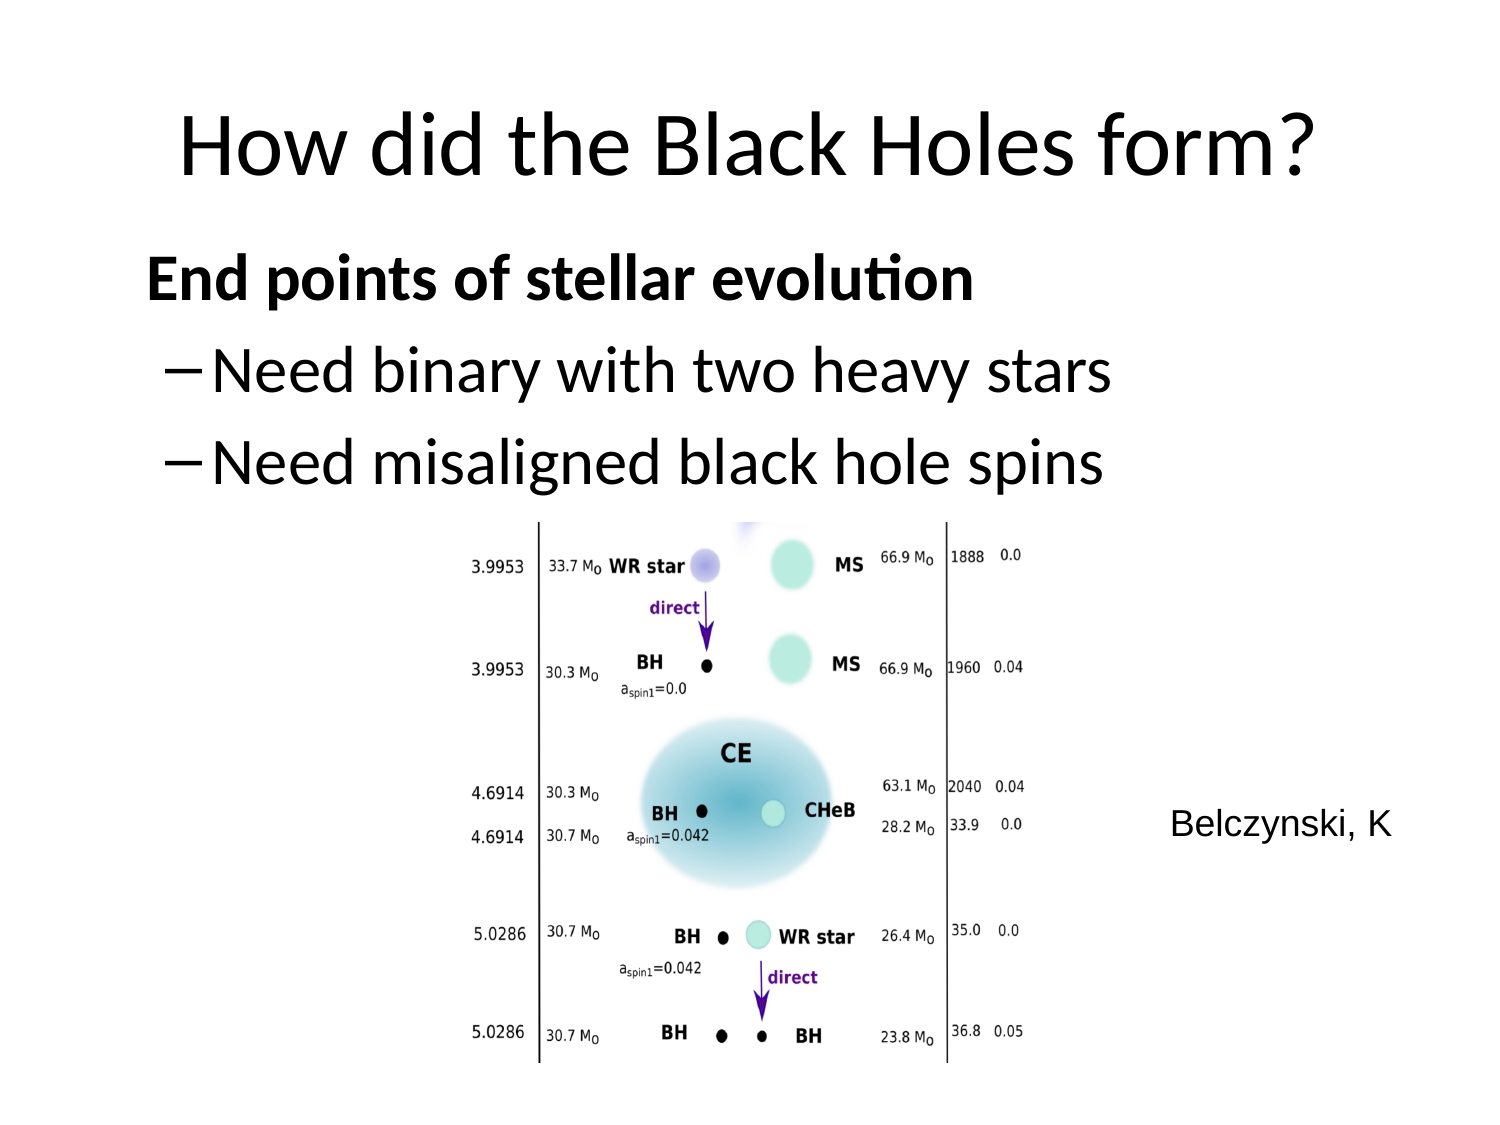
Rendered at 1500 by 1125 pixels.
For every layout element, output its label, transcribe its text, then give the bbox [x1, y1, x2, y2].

title How did the Black Holes form? [75, 45, 1425, 226]
text_box Belczynski, K [1155, 795, 1441, 852]
list End points of stellar evolution Need binary with two heavy stars Need misaligned black hole spins [75, 226, 1425, 970]
picture [390, 970, 1104, 1063]
